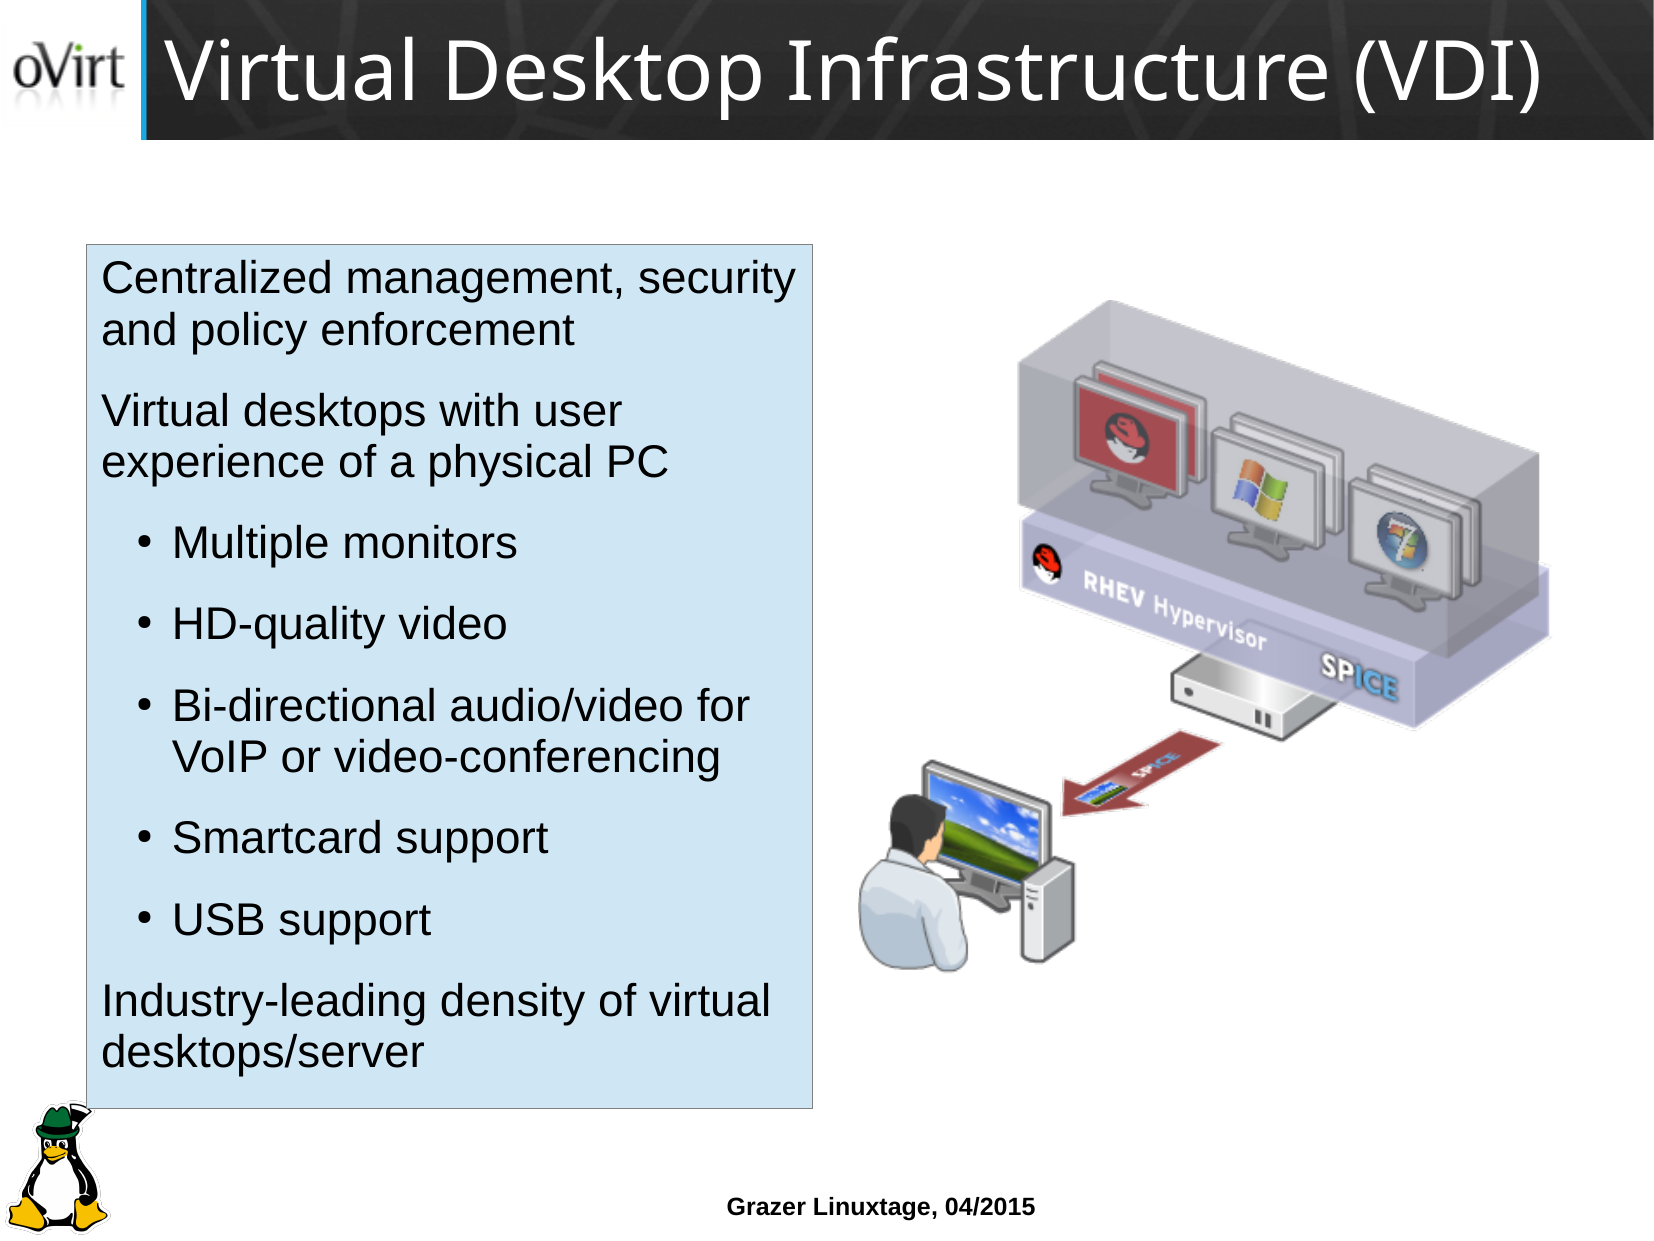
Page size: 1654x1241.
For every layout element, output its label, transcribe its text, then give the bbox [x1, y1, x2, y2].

picture [5, 1100, 111, 1235]
picture [858, 300, 1553, 976]
text_box Centralized management, security and policy enforcement Virtual desktops with user experience of a physical PC Multiple monitors HD-quality video Bi-directional audio/video for VoIP or video-conferencing Smartcard support USB support Industry-leading density of virtual desktops/server [86, 244, 813, 1109]
title Virtual Desktop Infrastructure (VDI) [164, 18, 1653, 119]
picture [0, 0, 1654, 140]
